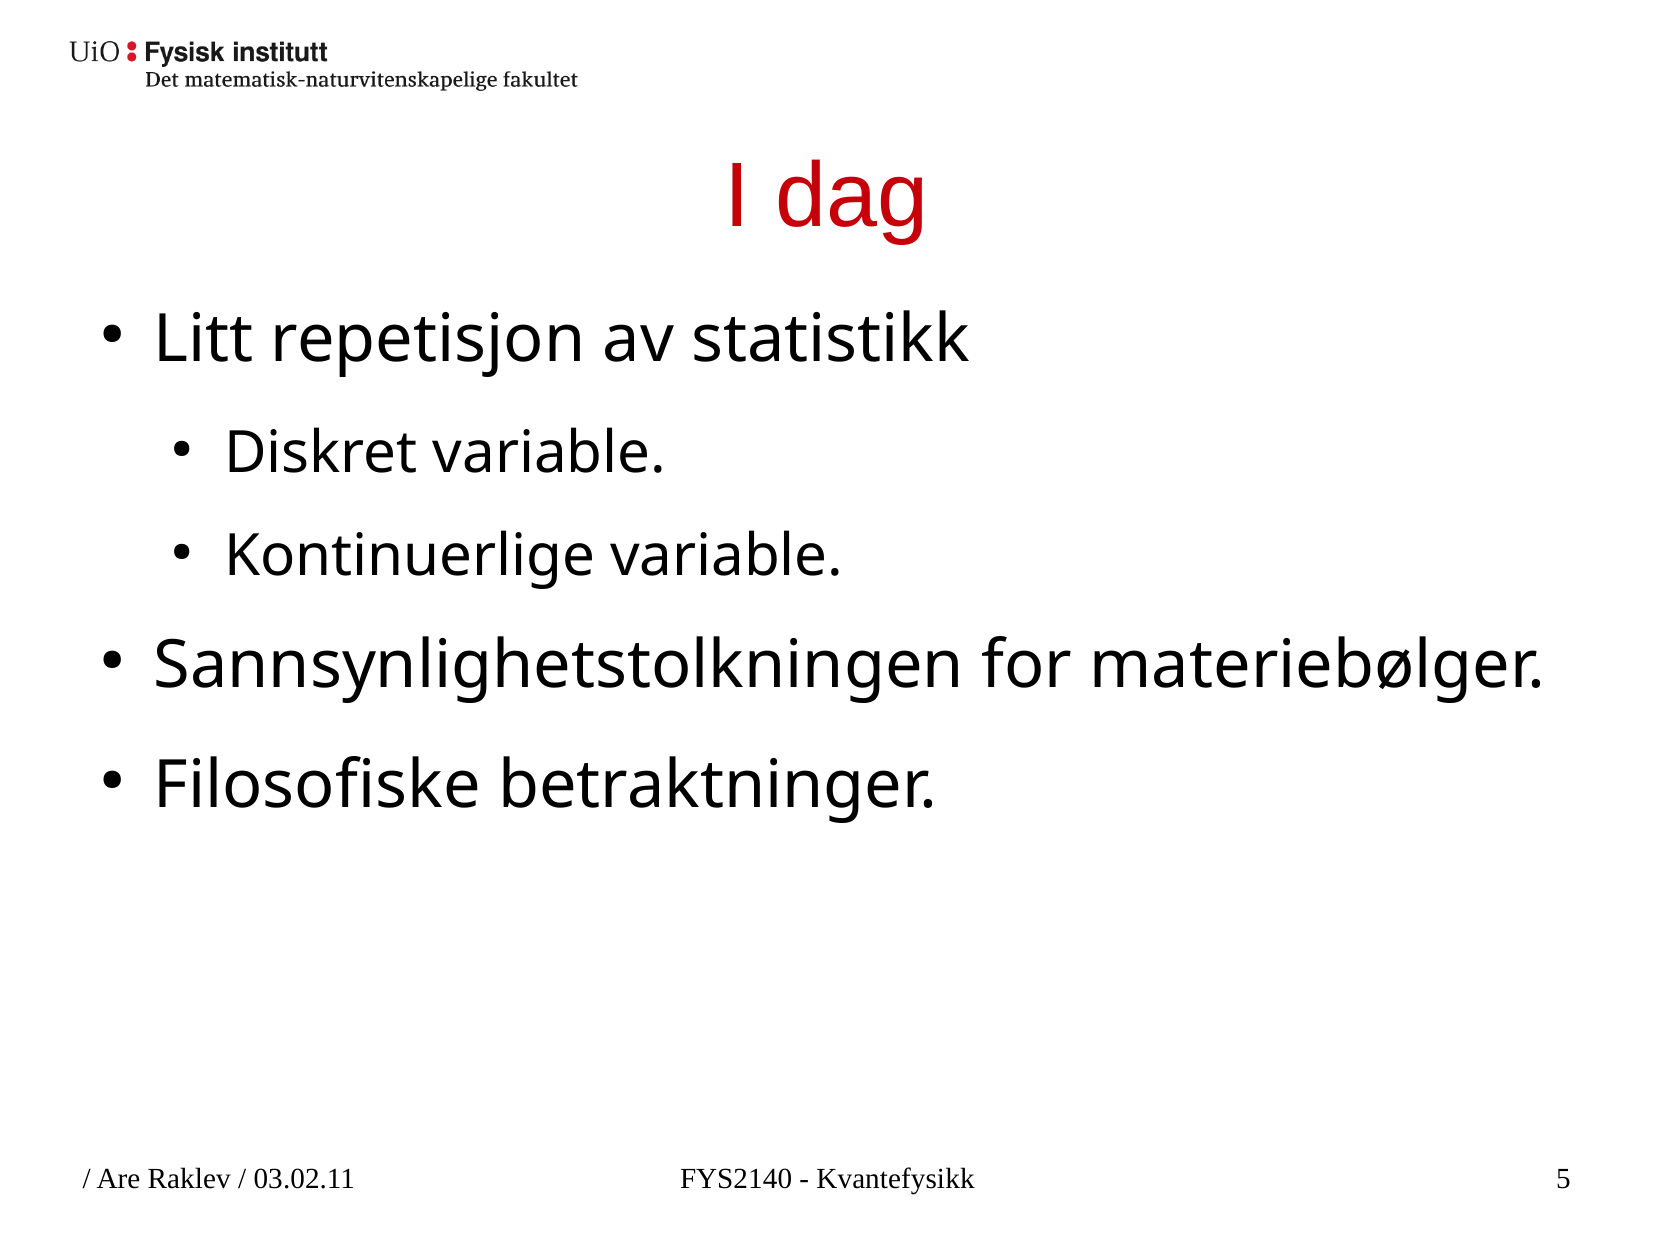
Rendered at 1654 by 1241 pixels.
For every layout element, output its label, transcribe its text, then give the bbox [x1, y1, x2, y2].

list Litt repetisjon av statistikk Diskret variable. Kontinuerlige variable. Sannsynlighetstolkningen for materiebølger. Filosofiske betraktninger. [82, 290, 1571, 1094]
title I dag [82, 90, 1571, 290]
picture [68, 37, 581, 93]
